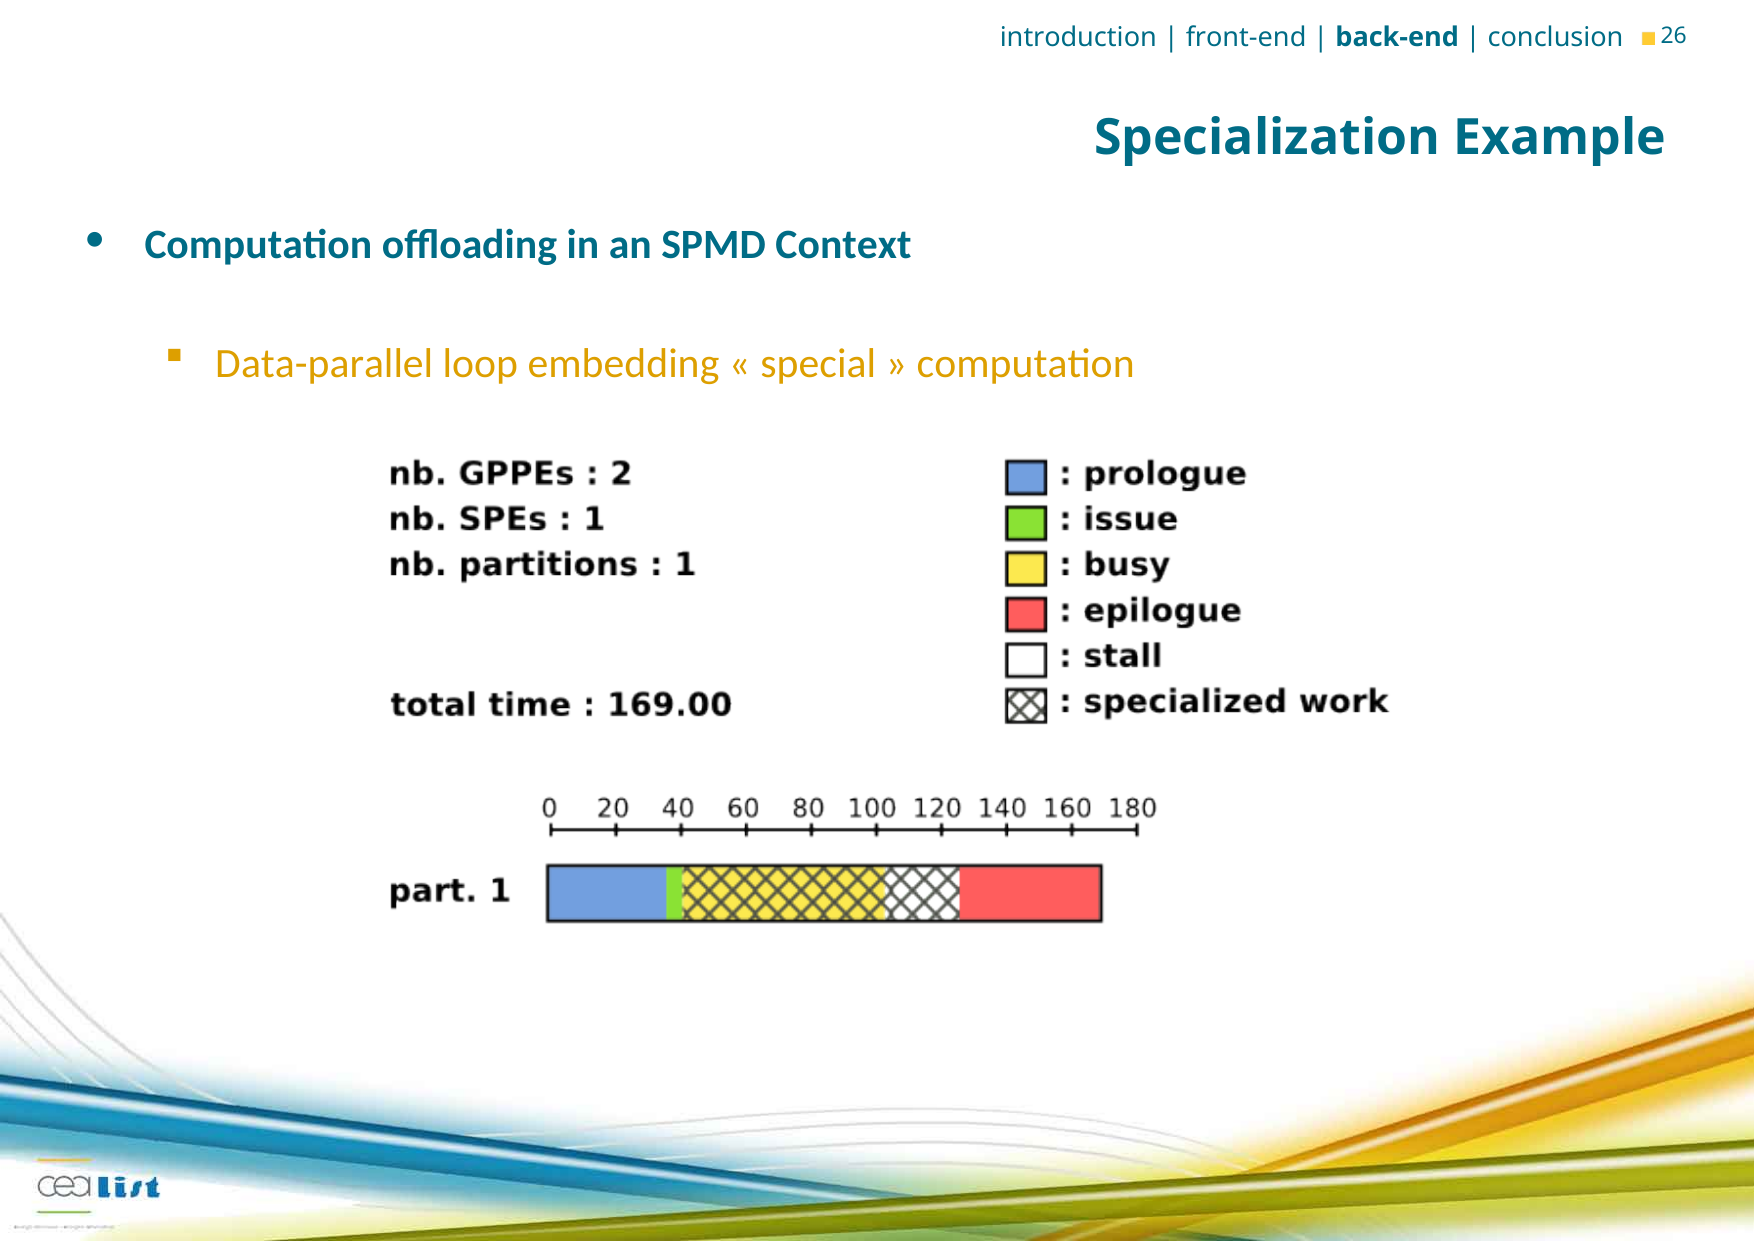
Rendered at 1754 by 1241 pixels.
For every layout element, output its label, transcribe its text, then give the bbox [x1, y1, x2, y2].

list [122, 367, 1436, 1001]
title introduction | front-end | back-end | conclusion [404, 11, 1640, 61]
list Computation offloading in an SPMD Context Data-parallel loop embedding « special » computation [68, 208, 1679, 1021]
text_box <number> [1640, 12, 1704, 60]
title Specialization Example [72, 86, 1682, 183]
picture [0, 0, 1754, 1241]
